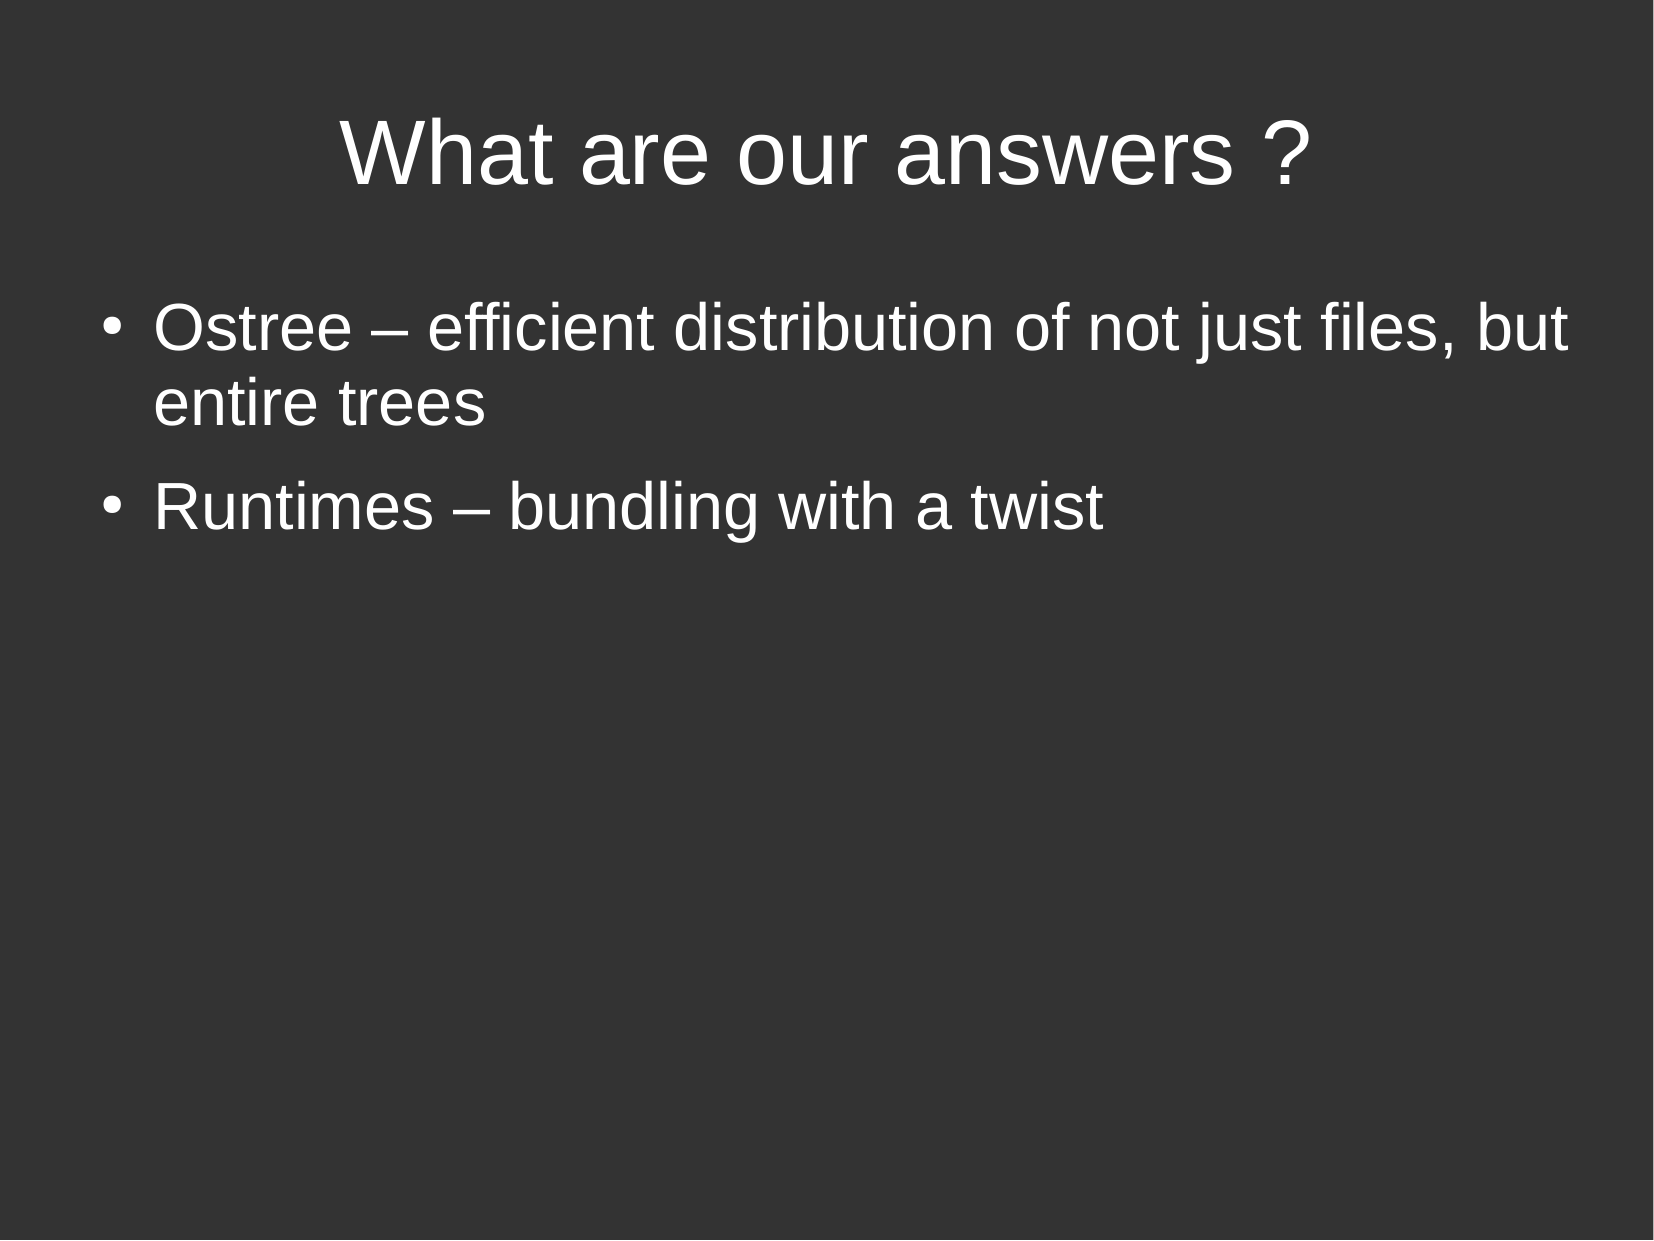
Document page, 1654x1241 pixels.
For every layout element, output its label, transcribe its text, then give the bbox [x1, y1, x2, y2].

list Ostree – efficient distribution of not just files, but entire trees Runtimes – bundling with a twist [82, 290, 1571, 1081]
title What are our answers ? [82, 49, 1571, 257]
